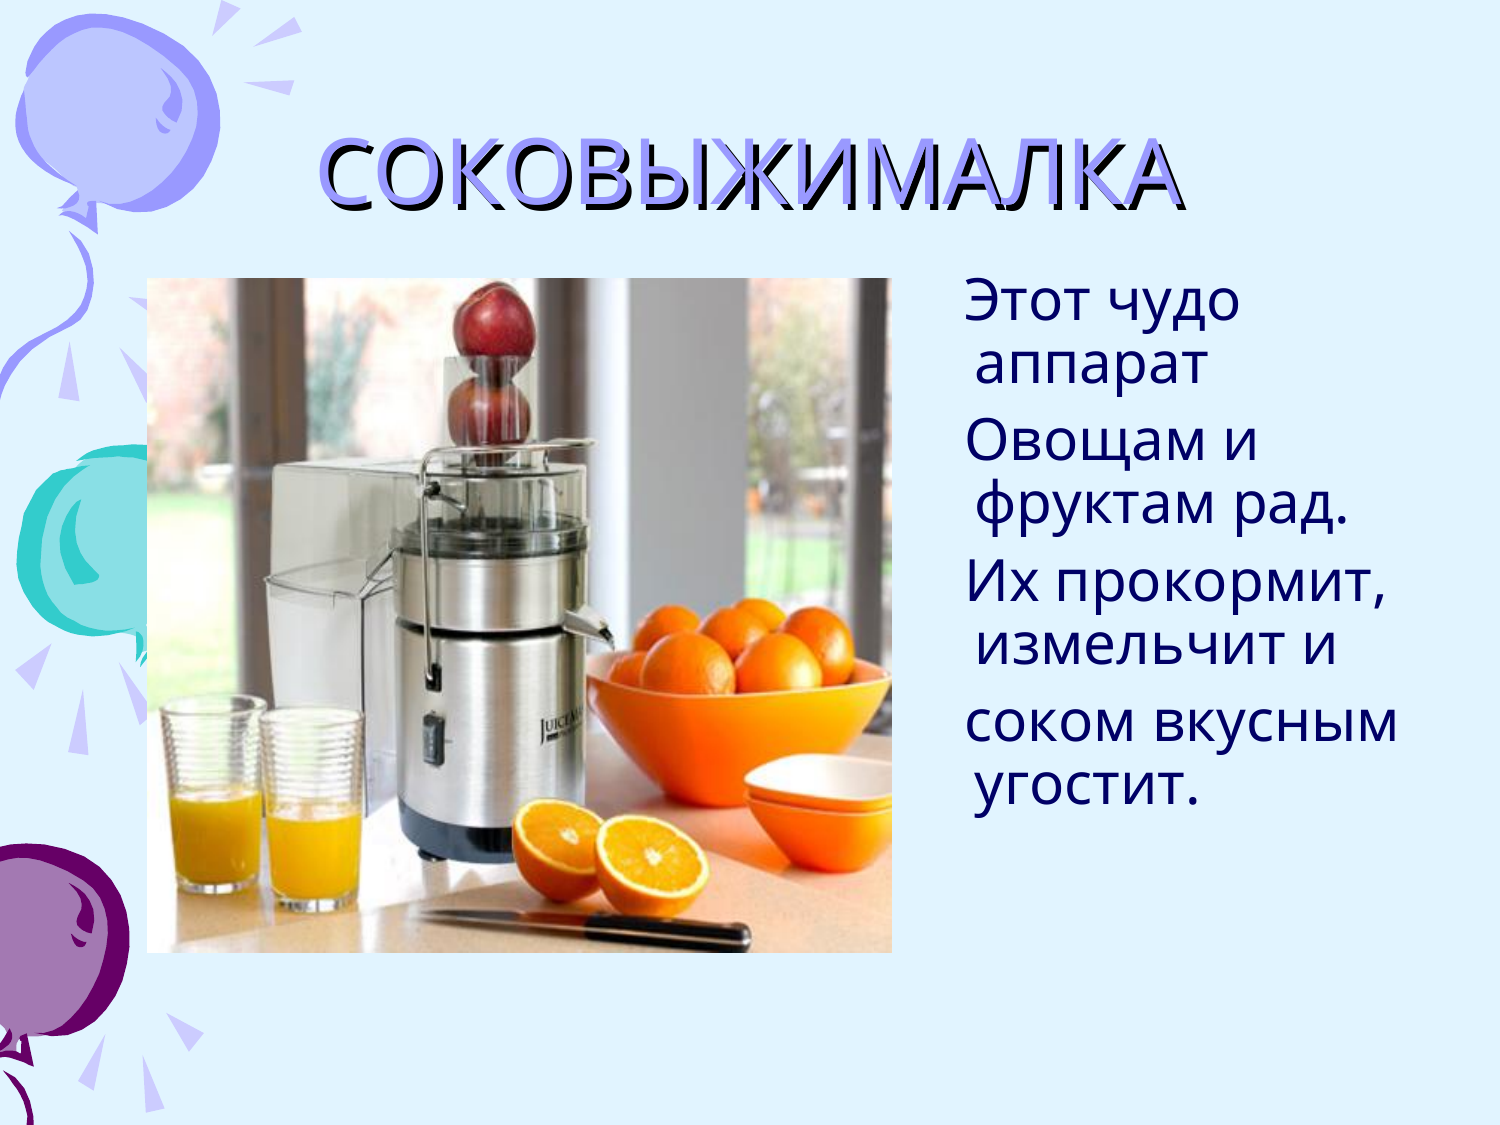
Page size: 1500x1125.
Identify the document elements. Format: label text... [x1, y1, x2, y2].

list Этот чудо аппарат Овощам и фруктам рад. Их прокормит, измельчит и соком вкусным угостит. [903, 262, 1426, 994]
picture [147, 278, 892, 953]
title СОКОВЫЖИМАЛКА [72, 16, 1426, 233]
